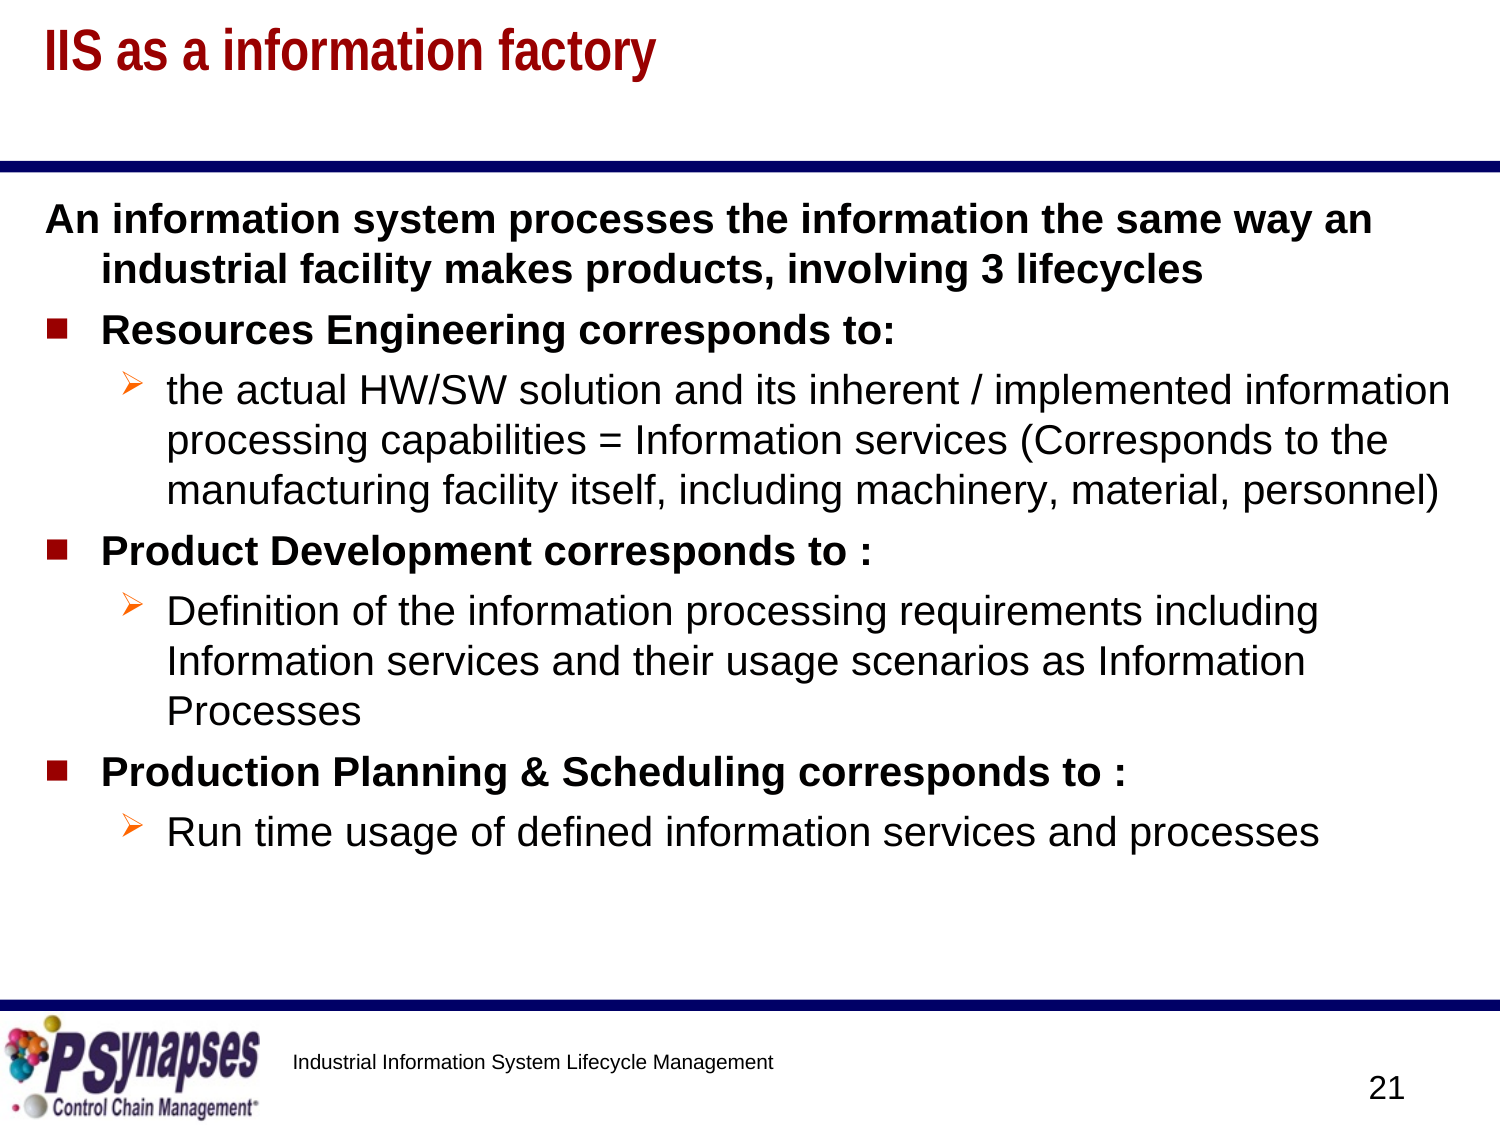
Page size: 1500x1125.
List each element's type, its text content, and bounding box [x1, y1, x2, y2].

list An information system processes the information the same way an industrial facility makes products, involving 3 lifecycles Resources Engineering corresponds to: the actual HW/SW solution and its inherent / implemented information processing capabilities = Information services (Corresponds to the manufacturing facility itself, including machinery, material, personnel) Product Development corresponds to : Definition of the information processing requirements including Information services and their usage scenarios as Information Processes Production Planning & Scheduling corresponds to : Run time usage of defined information services and processes [29, 184, 1471, 988]
title IIS as a information factory [29, 12, 1471, 138]
picture [0, 1011, 260, 1125]
